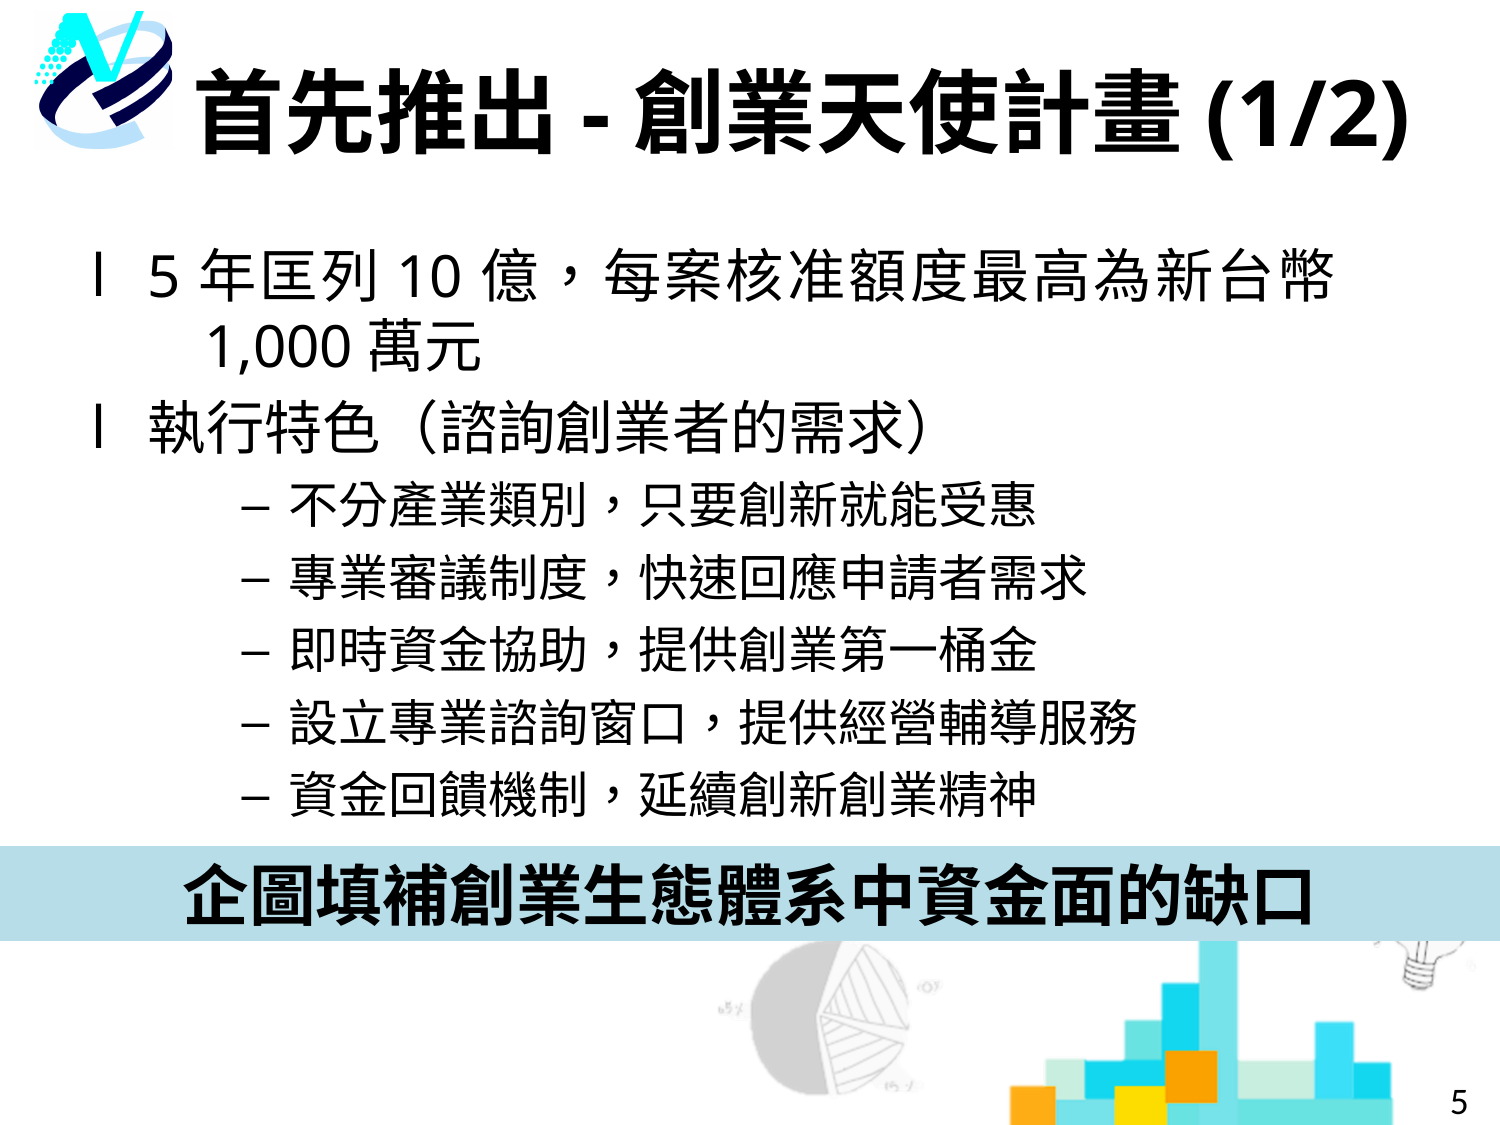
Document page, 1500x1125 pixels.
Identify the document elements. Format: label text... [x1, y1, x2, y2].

text_box 企圖填補創業生態體系中資金面的缺口 [0, 846, 1500, 941]
list 5年匡列10億，每案核准額度最高為新台幣1,000萬元 執行特色（諮詢創業者的需求） 不分產業類別，只要創新就能受惠 專業審議制度，快速回應申請者需求 即時資金協助，提供創業第一桶金 設立專業諮詢窗口，提供經營輔導服務 資金回饋機制，延續創新創業精神 [76, 941, 1424, 1123]
title 首先推出-創業天使計畫(1/2) [103, 0, 1500, 219]
list 5年匡列10億，每案核准額度最高為新台幣1,000萬元 執行特色（諮詢創業者的需求） 不分產業類別，只要創新就能受惠 專業審議制度，快速回應申請者需求 即時資金協助，提供創業第一桶金 設立專業諮詢窗口，提供經營輔導服務 資金回饋機制，延續創新創業精神 [76, 231, 1424, 846]
text_box [1435, 1069, 1500, 1125]
